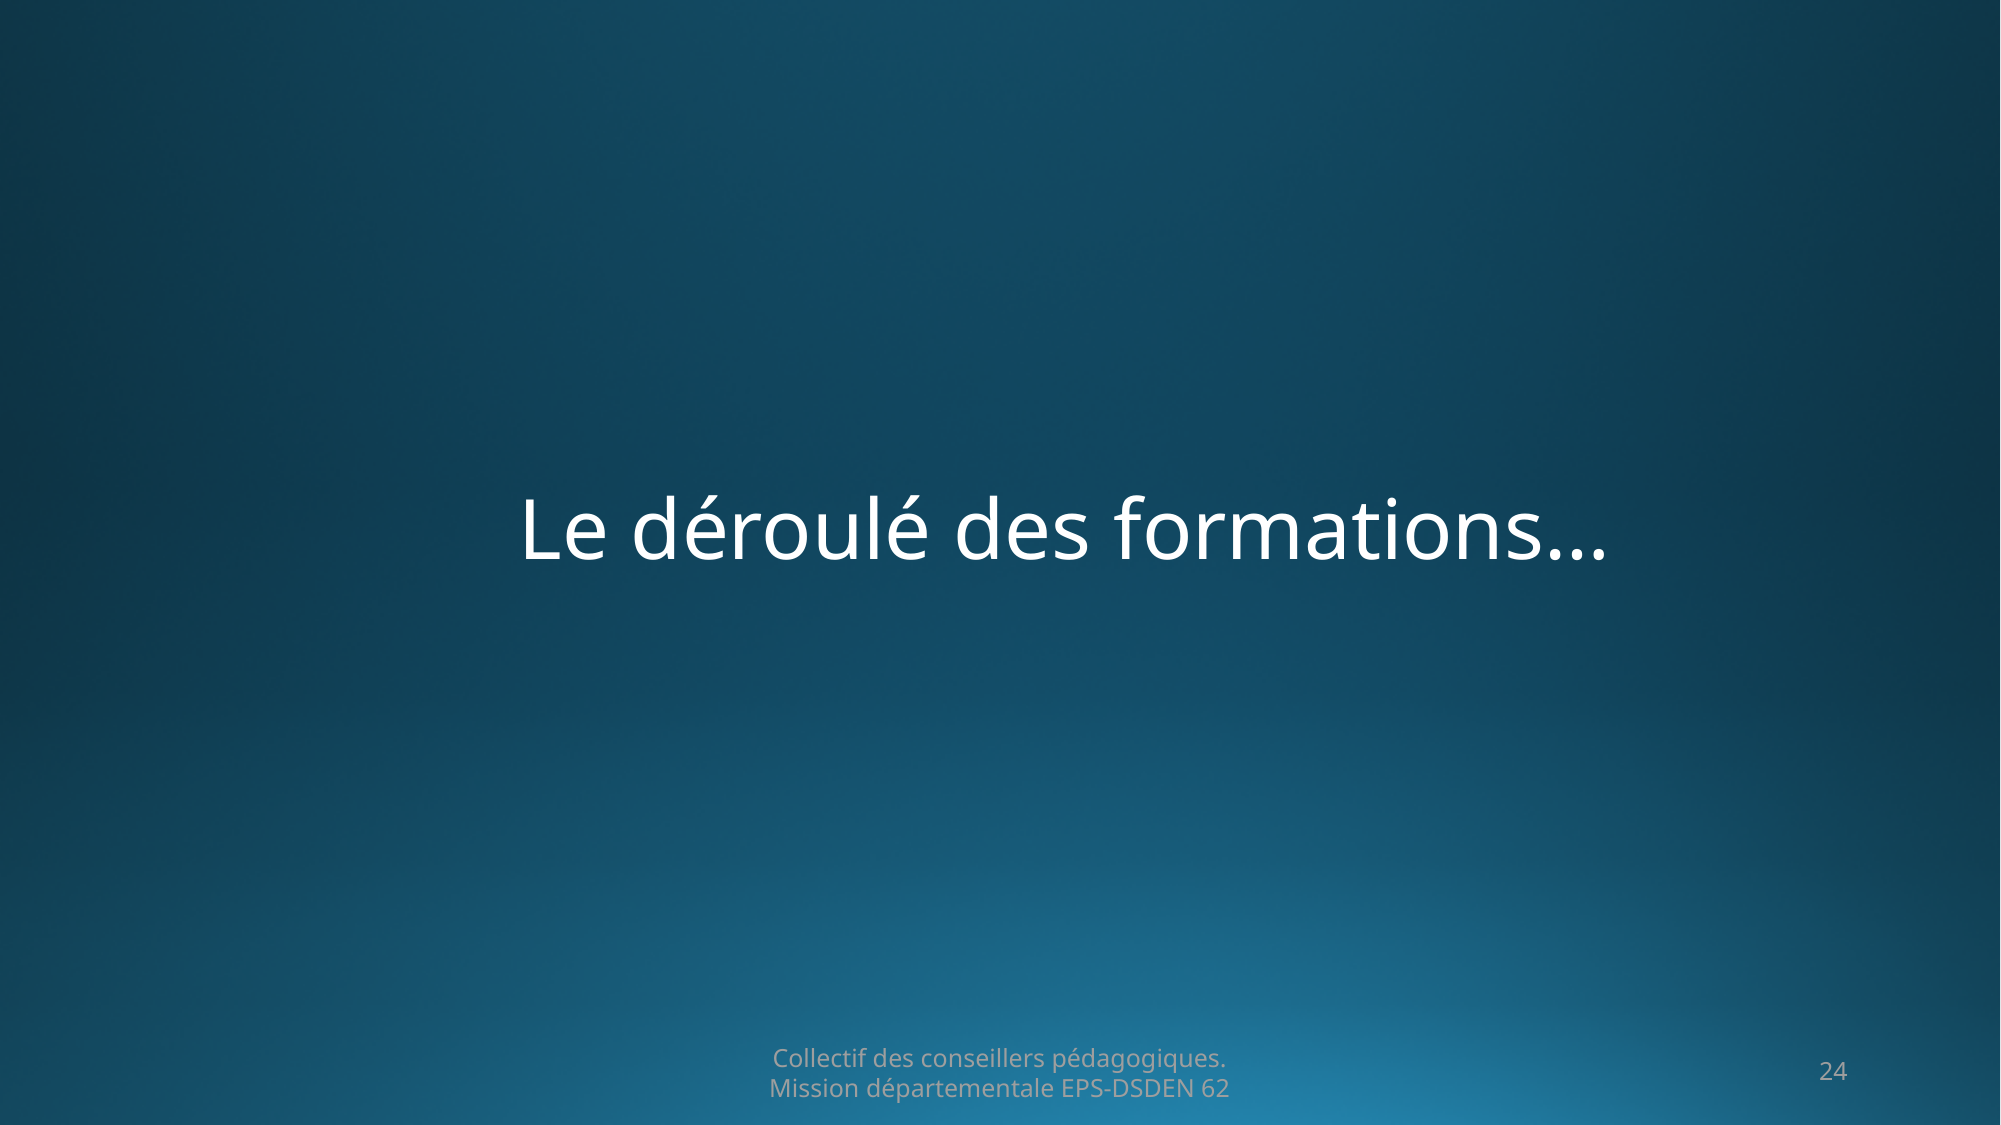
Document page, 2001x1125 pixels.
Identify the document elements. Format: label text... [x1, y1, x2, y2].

text_box <numéro> [1412, 1042, 1863, 1103]
picture [0, 0, 2001, 1125]
text_box Collectif des conseillers pédagogiques. Mission départementale EPS-DSDEN 62 [662, 1042, 1338, 1103]
text_box Le déroulé des formations… [504, 468, 1496, 584]
